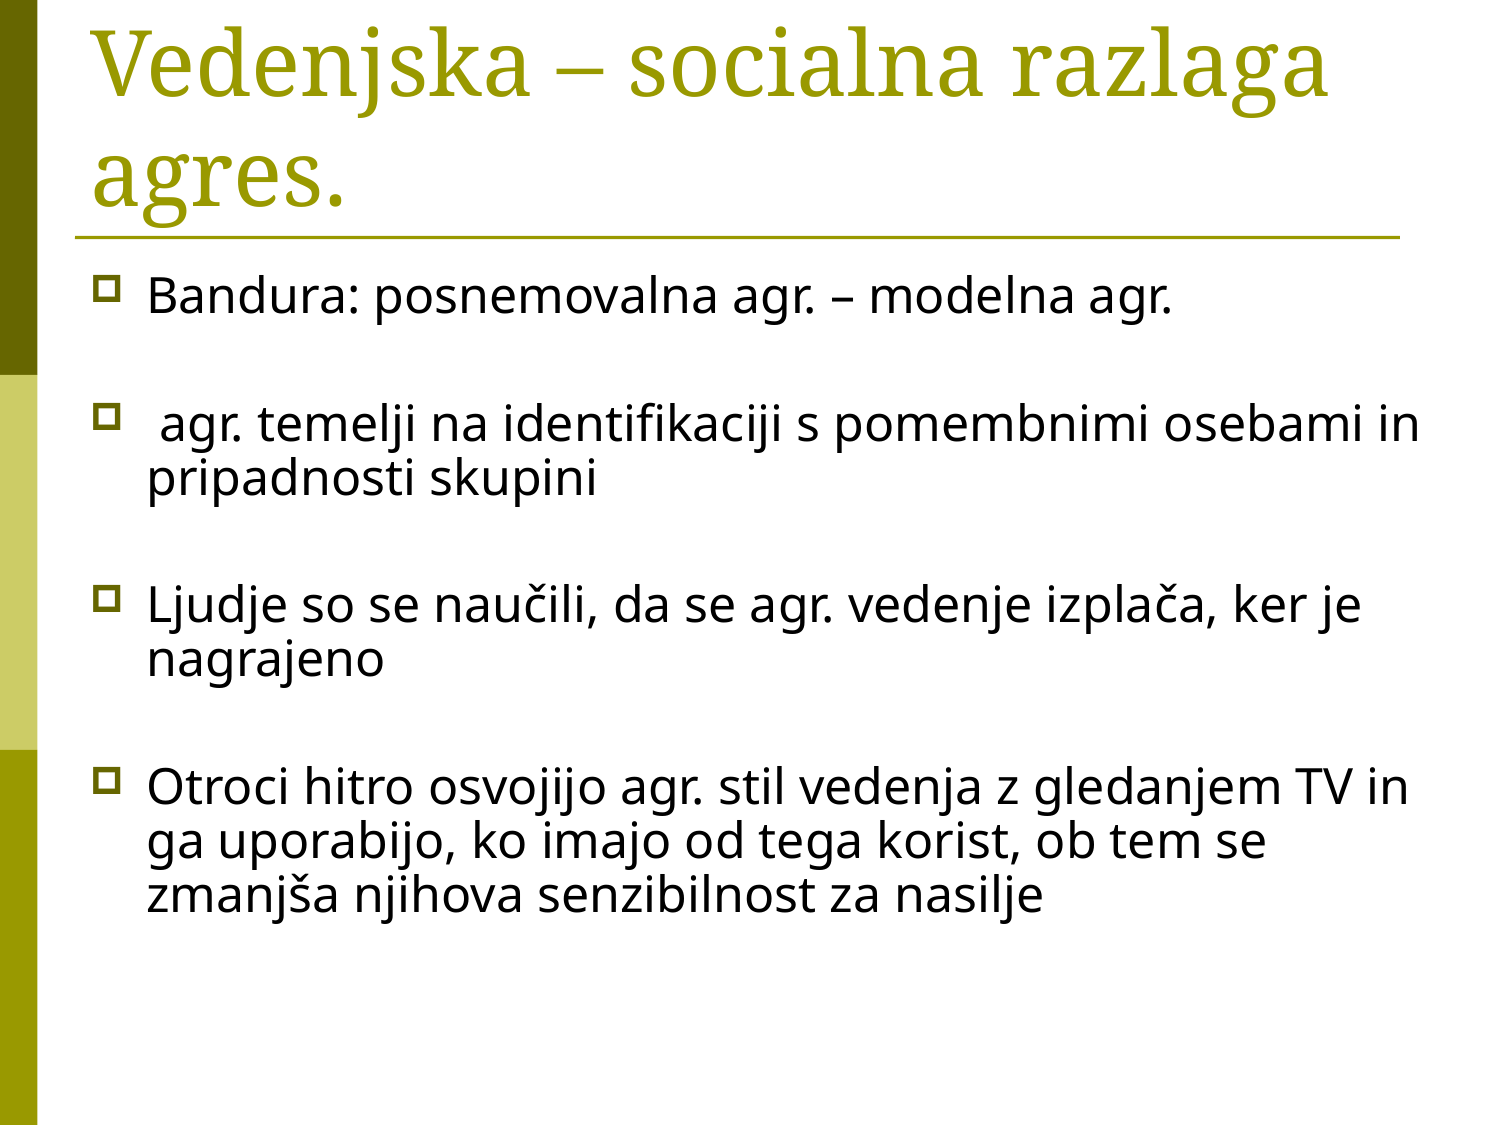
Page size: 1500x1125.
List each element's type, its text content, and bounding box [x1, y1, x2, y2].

list Bandura: posnemovalna agr. – modelna agr. agr. temelji na identifikaciji s pomembnimi osebami in pripadnosti skupini Ljudje so se naučili, da se agr. vedenje izplača, ker je nagrajeno Otroci hitro osvojijo agr. stil vedenja z gledanjem TV in ga uporabijo, ko imajo od tega korist, ob tem se zmanjša njihova senzibilnost za nasilje [75, 262, 1450, 1006]
title Vedenjska – socialna razlaga agres. [75, 45, 1425, 233]
